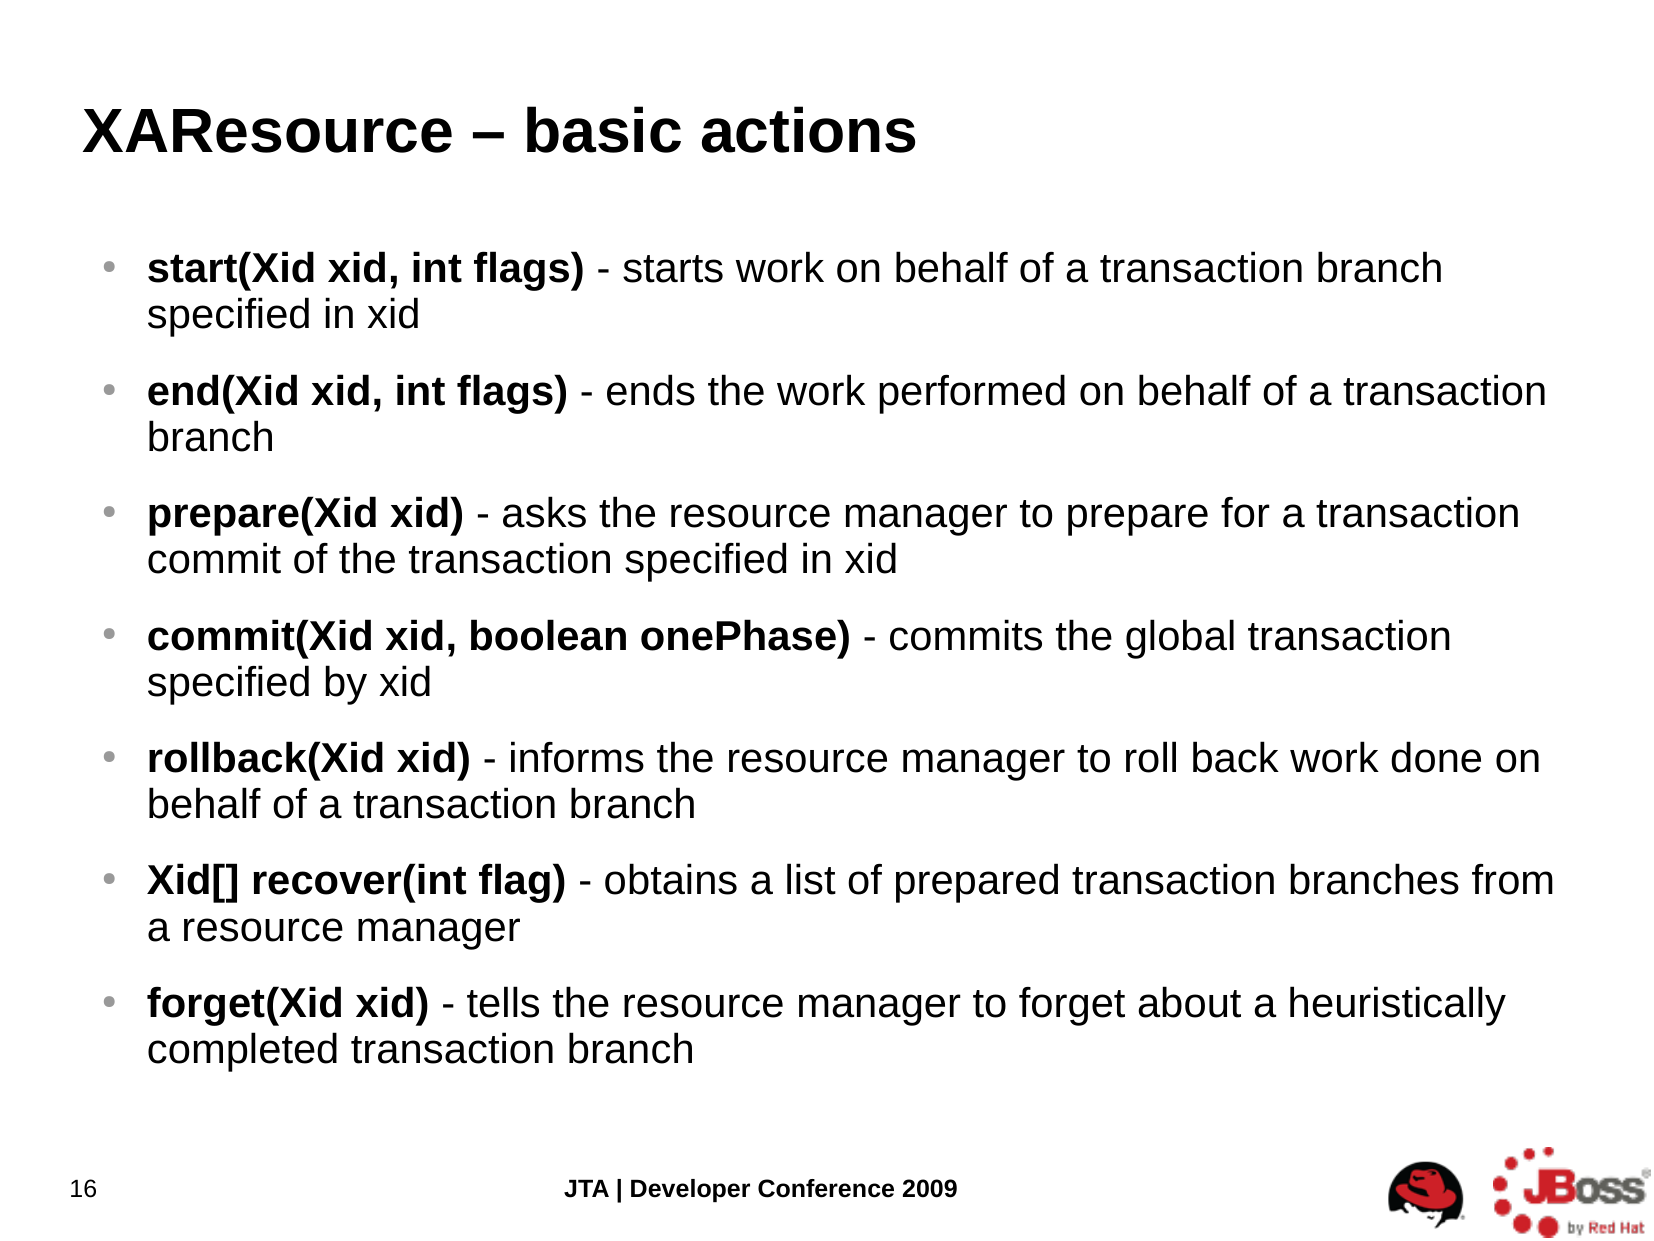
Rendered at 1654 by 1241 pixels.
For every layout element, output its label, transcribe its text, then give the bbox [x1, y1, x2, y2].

title XAResource – basic actions [82, 45, 1571, 218]
picture [1387, 1159, 1471, 1238]
list start(Xid xid, int flags) - starts work on behalf of a transaction branch specified in xid end(Xid xid, int flags) - ends the work performed on behalf of a transaction branch prepare(Xid xid) - asks the resource manager to prepare for a transaction commit of the transaction specified in xid commit(Xid xid, boolean onePhase) - commits the global transaction specified by xid rollback(Xid xid) - informs the resource manager to roll back work done on behalf of a transaction branch Xid[] recover(int flag) - obtains a list of prepared transaction branches from a resource manager forget(Xid xid) - tells the resource manager to forget about a heuristically completed transaction branch [86, 244, 1576, 1073]
picture [1493, 1147, 1651, 1238]
